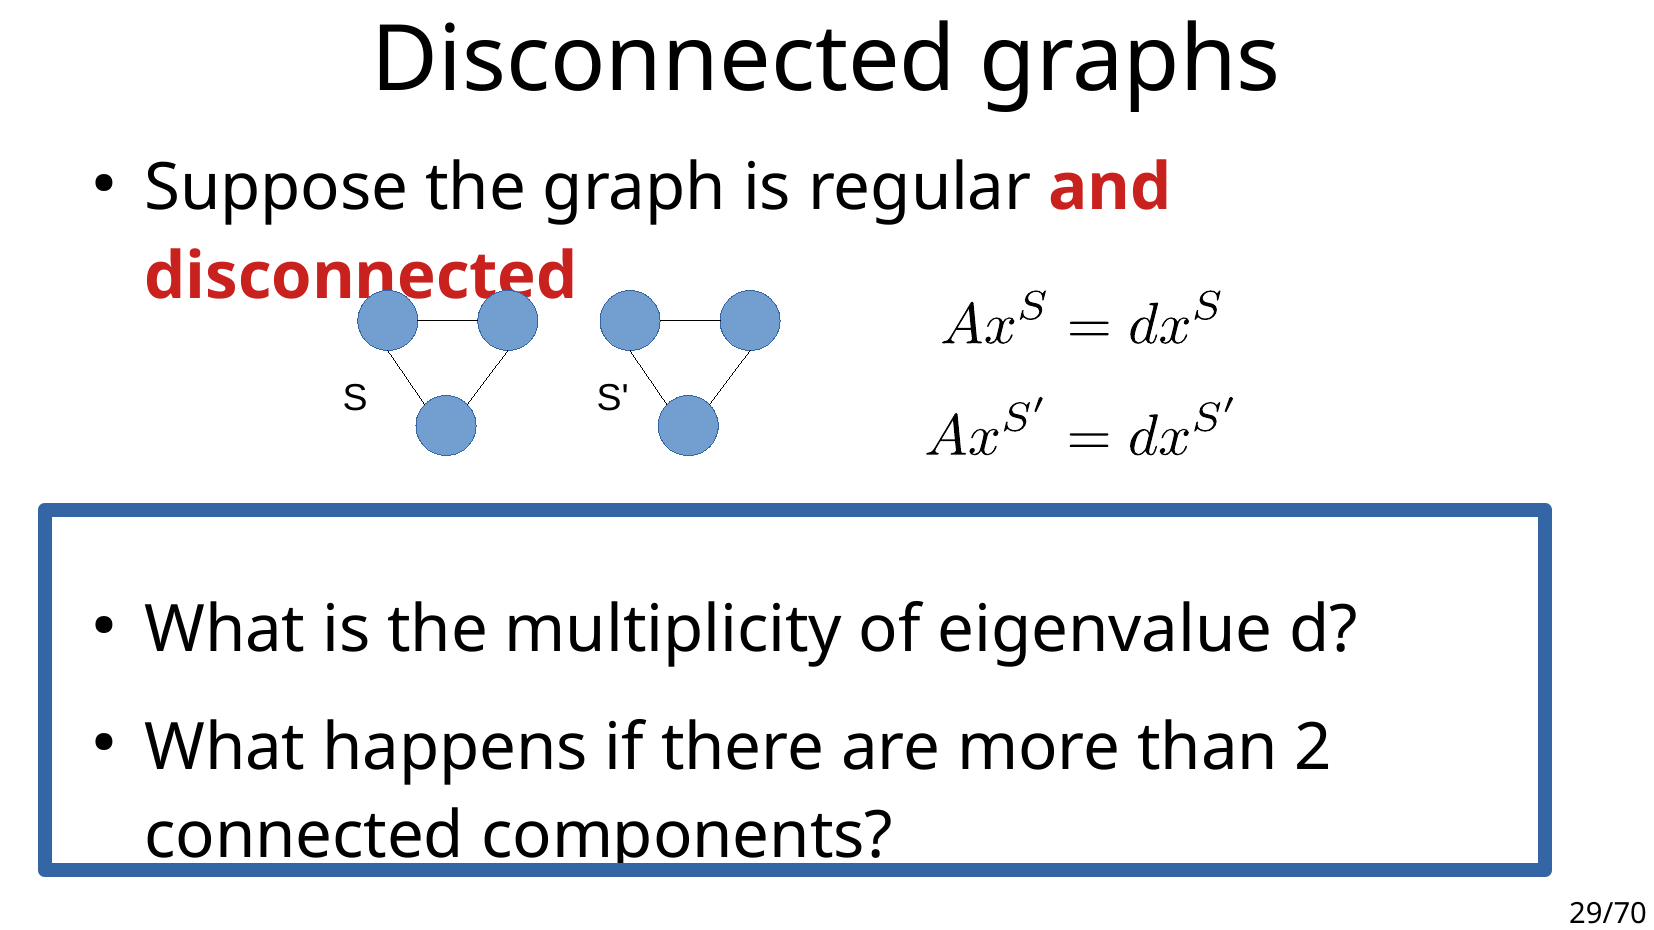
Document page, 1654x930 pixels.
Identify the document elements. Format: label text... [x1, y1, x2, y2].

text_box S' [581, 368, 644, 426]
title Disconnected graphs [82, 0, 1571, 120]
list Suppose the graph is regular and disconnected What is the multiplicity of eigenvalue d? What happens if there are more than 2 connected components? [75, 517, 1538, 863]
text_box [924, 396, 1235, 456]
text_box [658, 395, 719, 456]
text_box [357, 290, 418, 351]
text_box [415, 395, 477, 456]
list Suppose the graph is regular and disconnected What is the multiplicity of eigenvalue d? What happens if there are more than 2 connected components? [75, 140, 1564, 886]
text_box [720, 290, 781, 351]
text_box [477, 290, 538, 351]
text_box [940, 290, 1223, 344]
text_box [600, 290, 661, 351]
text_box S [327, 368, 383, 426]
